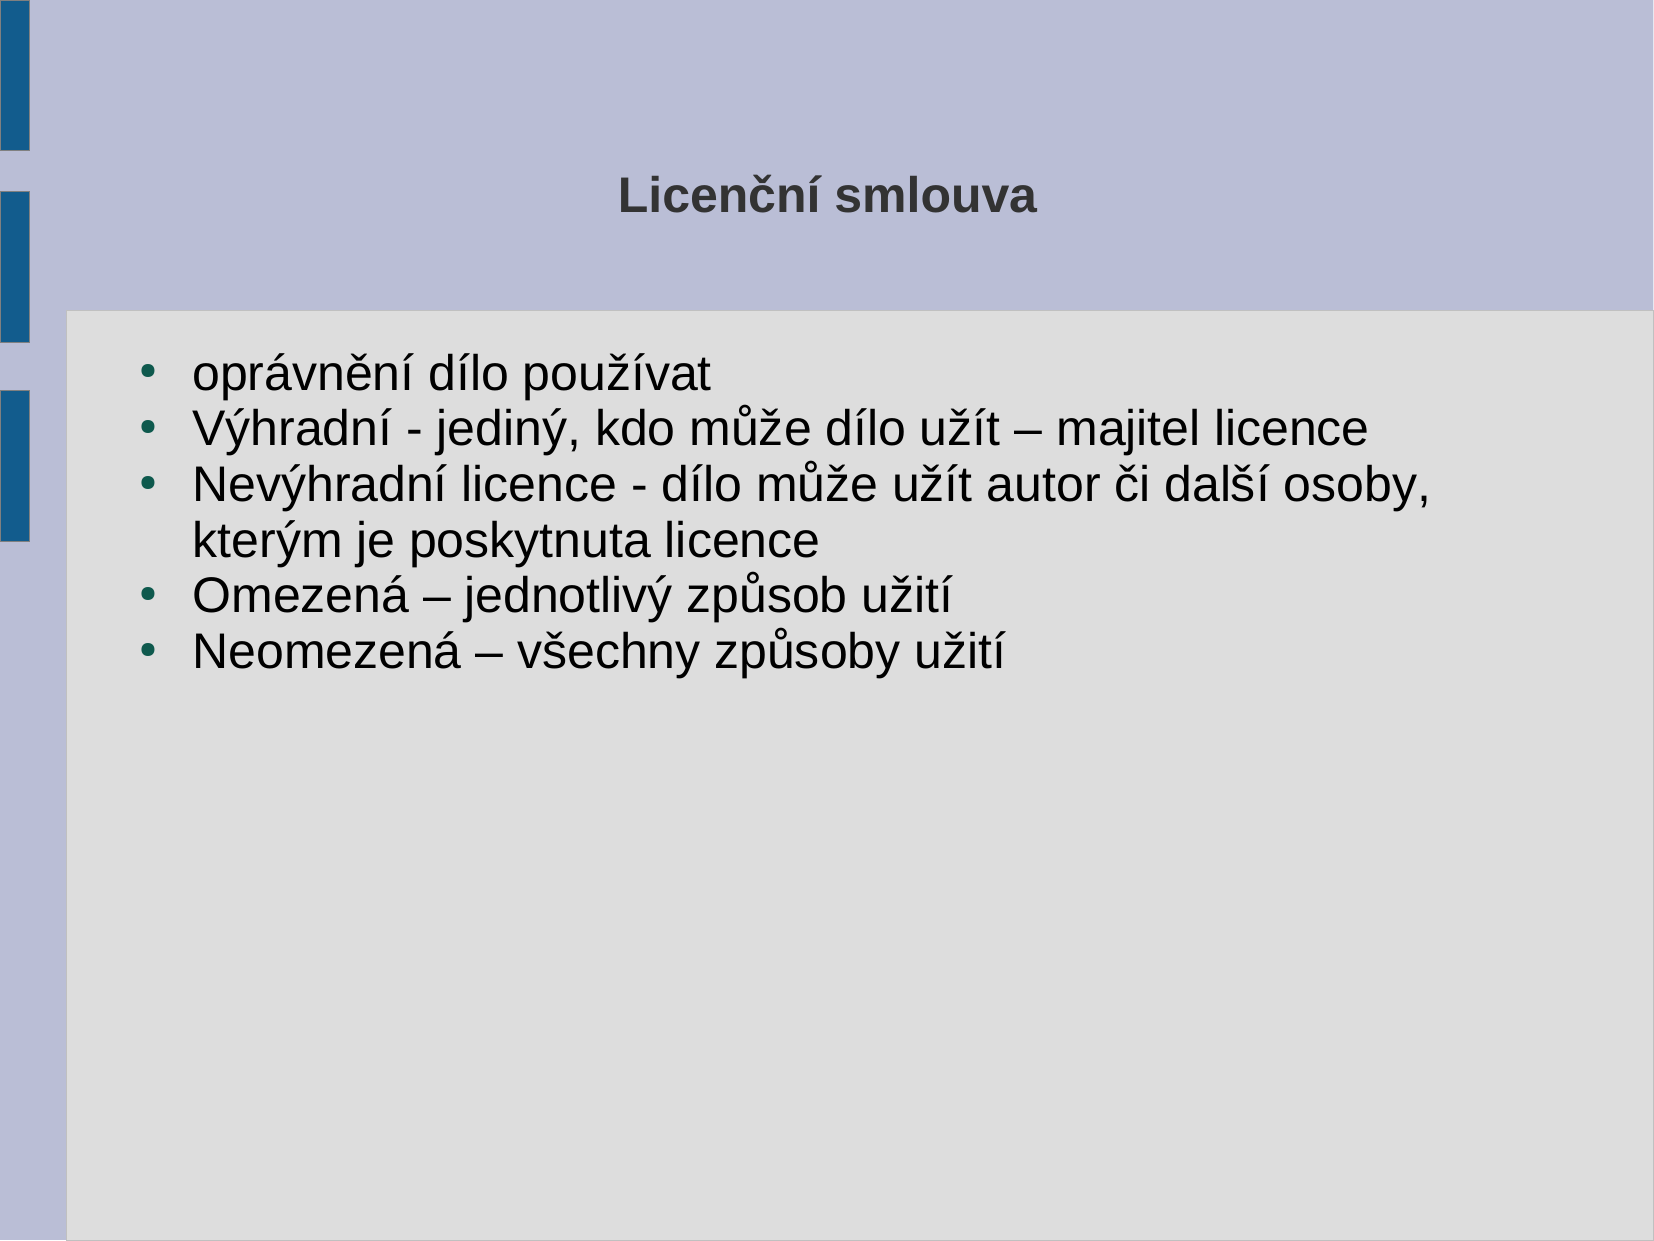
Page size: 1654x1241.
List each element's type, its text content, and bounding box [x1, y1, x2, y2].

list oprávnění dílo používat Výhradní - jediný, kdo může dílo užít – majitel licence Nevýhradní licence - dílo může užít autor či další osoby, kterým je poskytnuta licence Omezená – jednotlivý způsob užití Neomezená – všechny způsoby užití [121, 344, 1534, 1127]
title Licenční smlouva [121, 91, 1534, 299]
